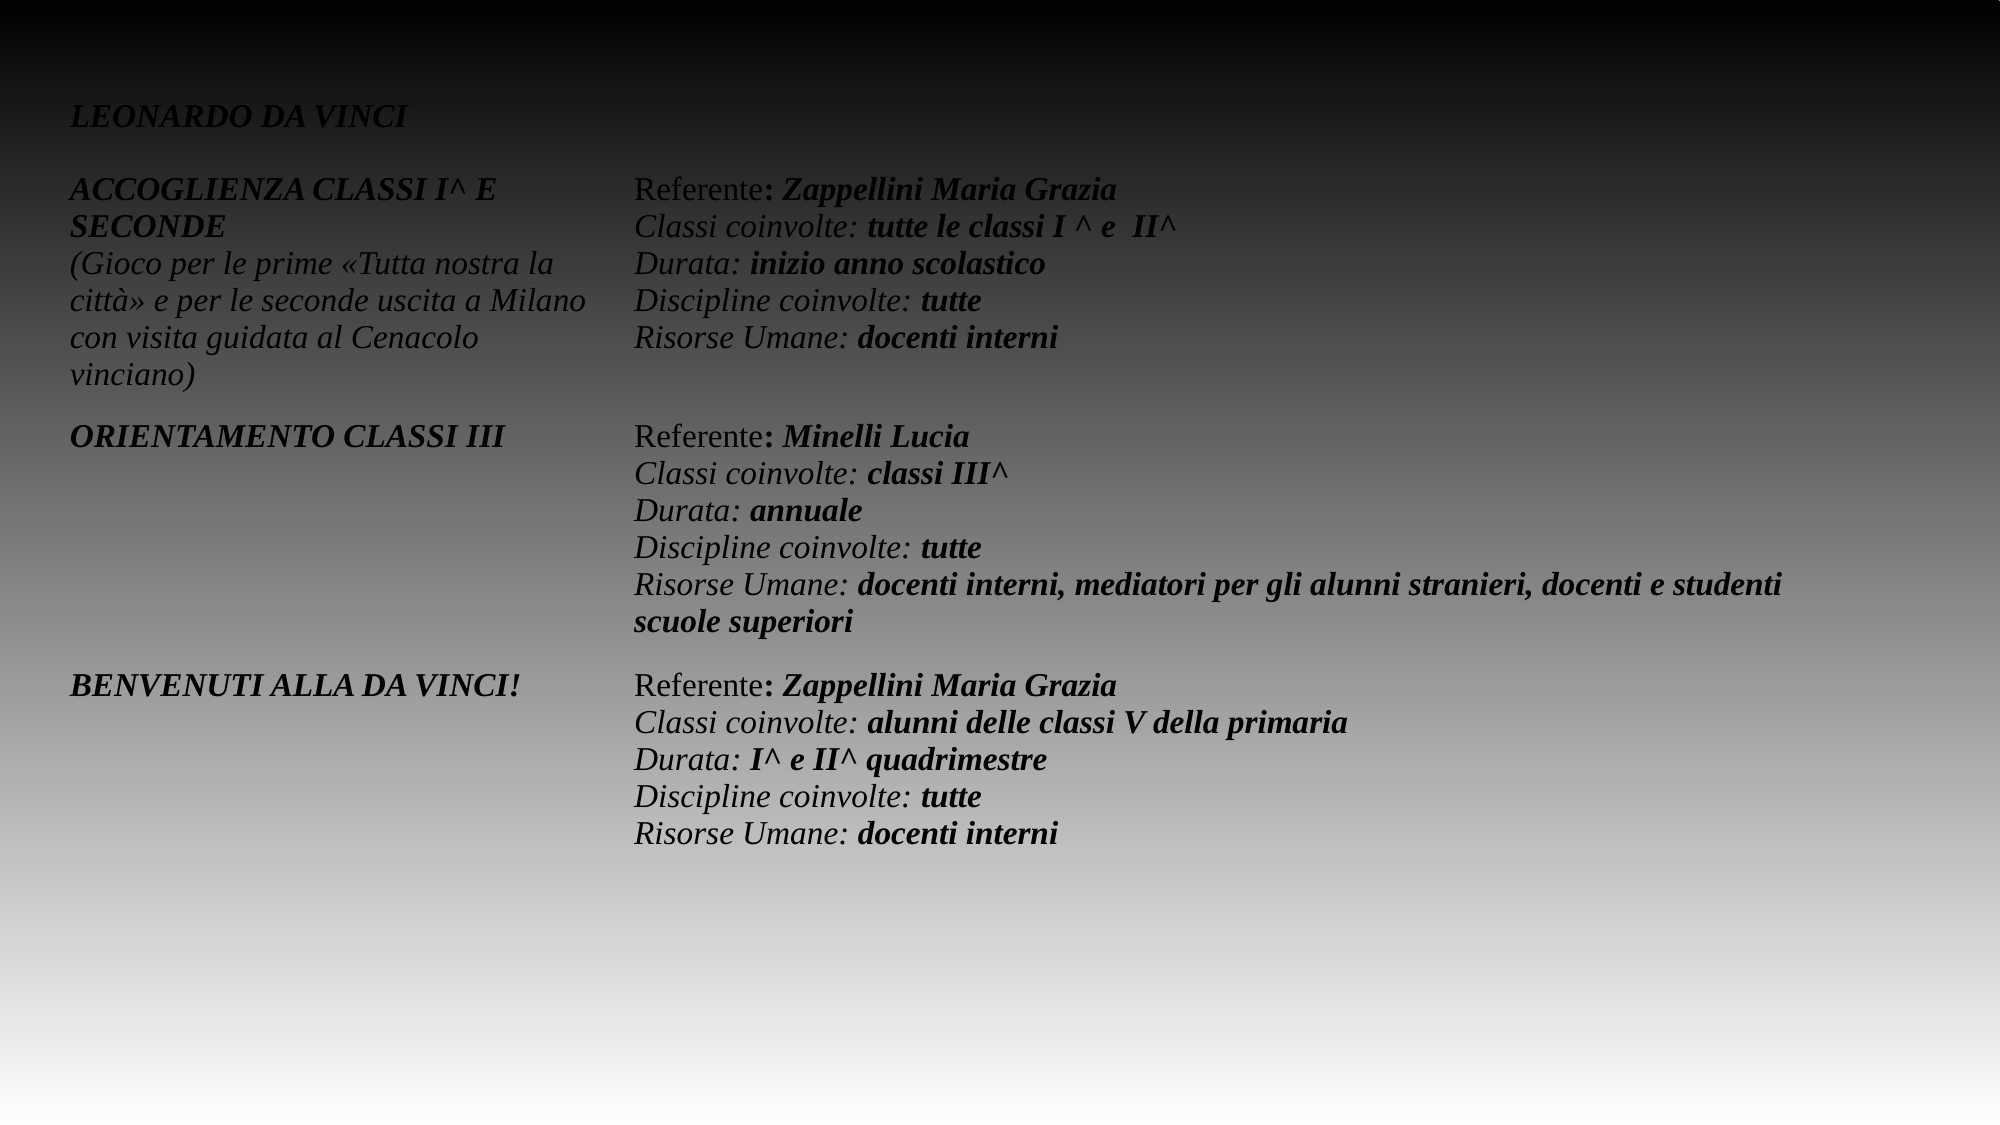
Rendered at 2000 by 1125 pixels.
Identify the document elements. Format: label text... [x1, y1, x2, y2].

table_cell Referente: Zappellini Maria Grazia Classi coinvolte: tutte le classi I ^ e II^ Durata: inizio anno scolastico Discipline coinvolte: tutte Risorse Umane: docenti interni [619, 163, 1874, 410]
table_cell ORIENTAMENTO CLASSI III [55, 410, 619, 659]
table_cell Referente: Minelli Lucia Classi coinvolte: classi III^ Durata: annuale Discipline coinvolte: tutte Risorse Umane: docenti interni, mediatori per gli alunni stranieri, docenti e studenti scuole superiori [619, 410, 1874, 659]
table_cell Referente: Zappellini Maria Grazia Classi coinvolte: alunni delle classi V della primaria Durata: I^ e II^ quadrimestre Discipline coinvolte: tutte Risorse Umane: docenti interni [619, 659, 1874, 870]
table_cell BENVENUTI ALLA DA VINCI! [55, 659, 619, 870]
table_cell ACCOGLIENZA CLASSI I^ E SECONDE (Gioco per le prime «Tutta nostra la città» e per le seconde uscita a Milano con visita guidata al Cenacolo vinciano) [55, 163, 619, 410]
table_header [619, 90, 1874, 163]
table_header LEONARDO DA VINCI [55, 90, 619, 163]
